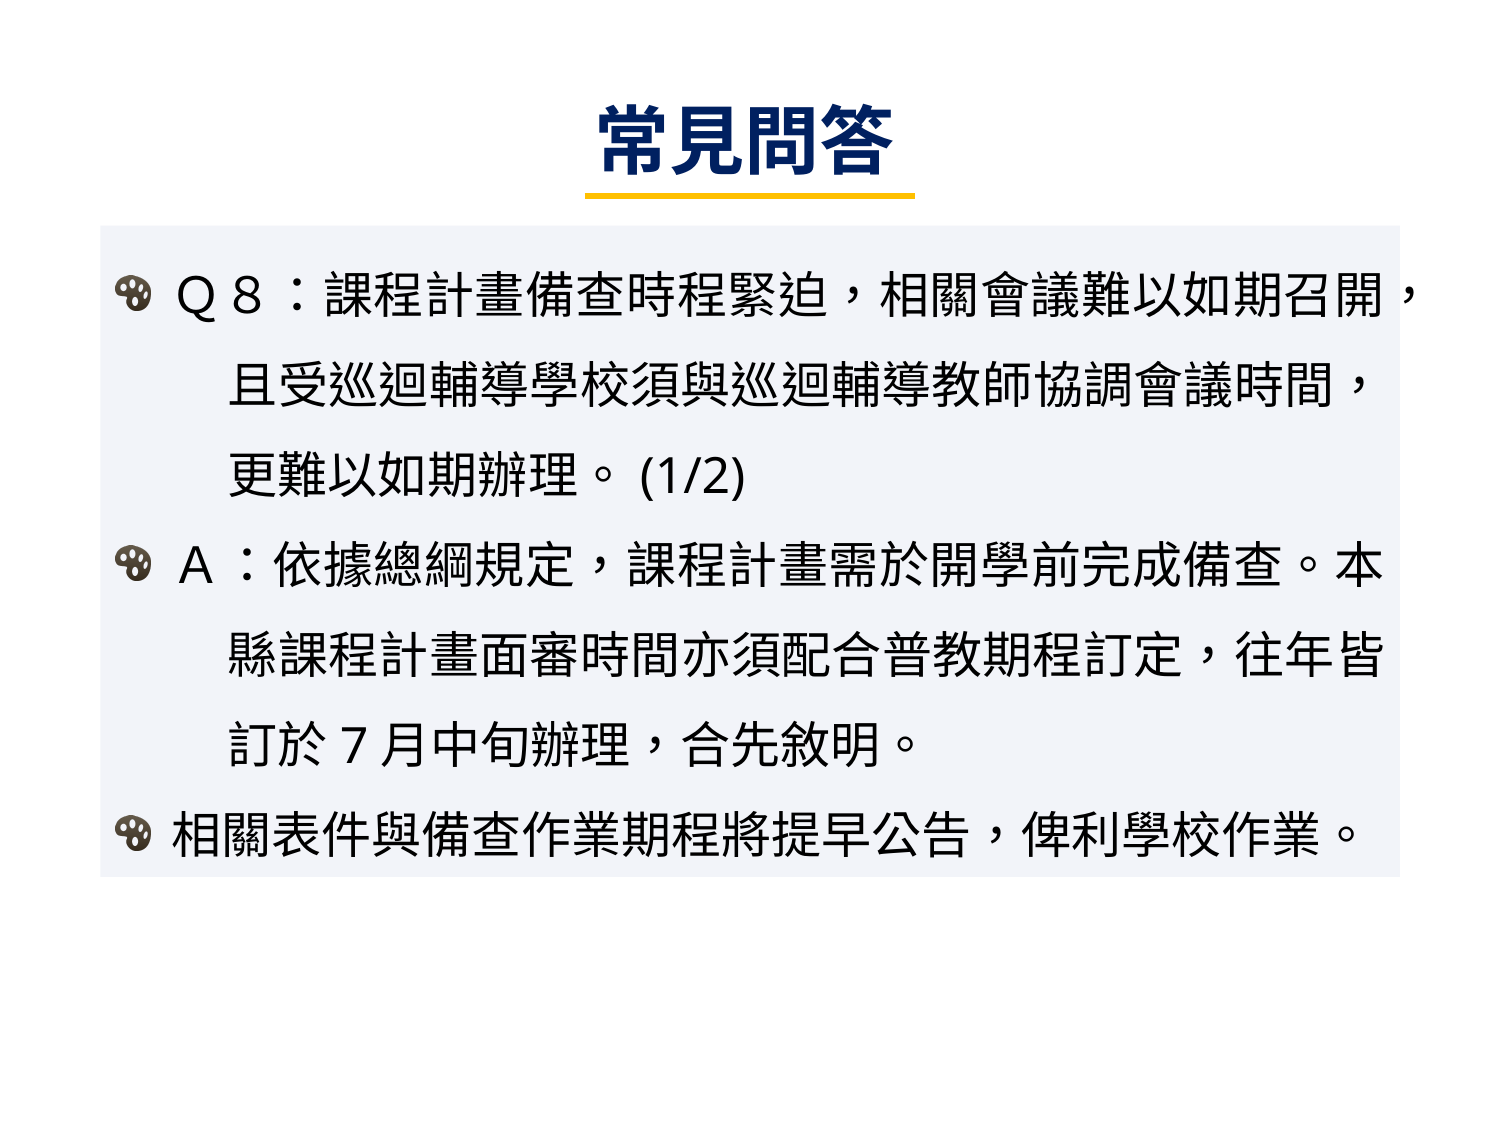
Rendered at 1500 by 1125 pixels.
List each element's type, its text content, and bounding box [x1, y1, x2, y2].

text_box Ｑ８：課程計畫備查時程緊迫，相關會議難以如期召開，且受巡迴輔導學校須與巡迴輔導教師協調會議時間，更難以如期辦理。(1/2) Ａ：依據總綱規定，課程計畫需於開學前完成備查。本縣課程計畫面審時間亦須配合普教期程訂定，往年皆訂於7月中旬辦理，合先敘明。 相關表件與備查作業期程將提早公告，俾利學校作業。 [100, 225, 1400, 877]
title 常見問答 [41, 45, 1447, 233]
